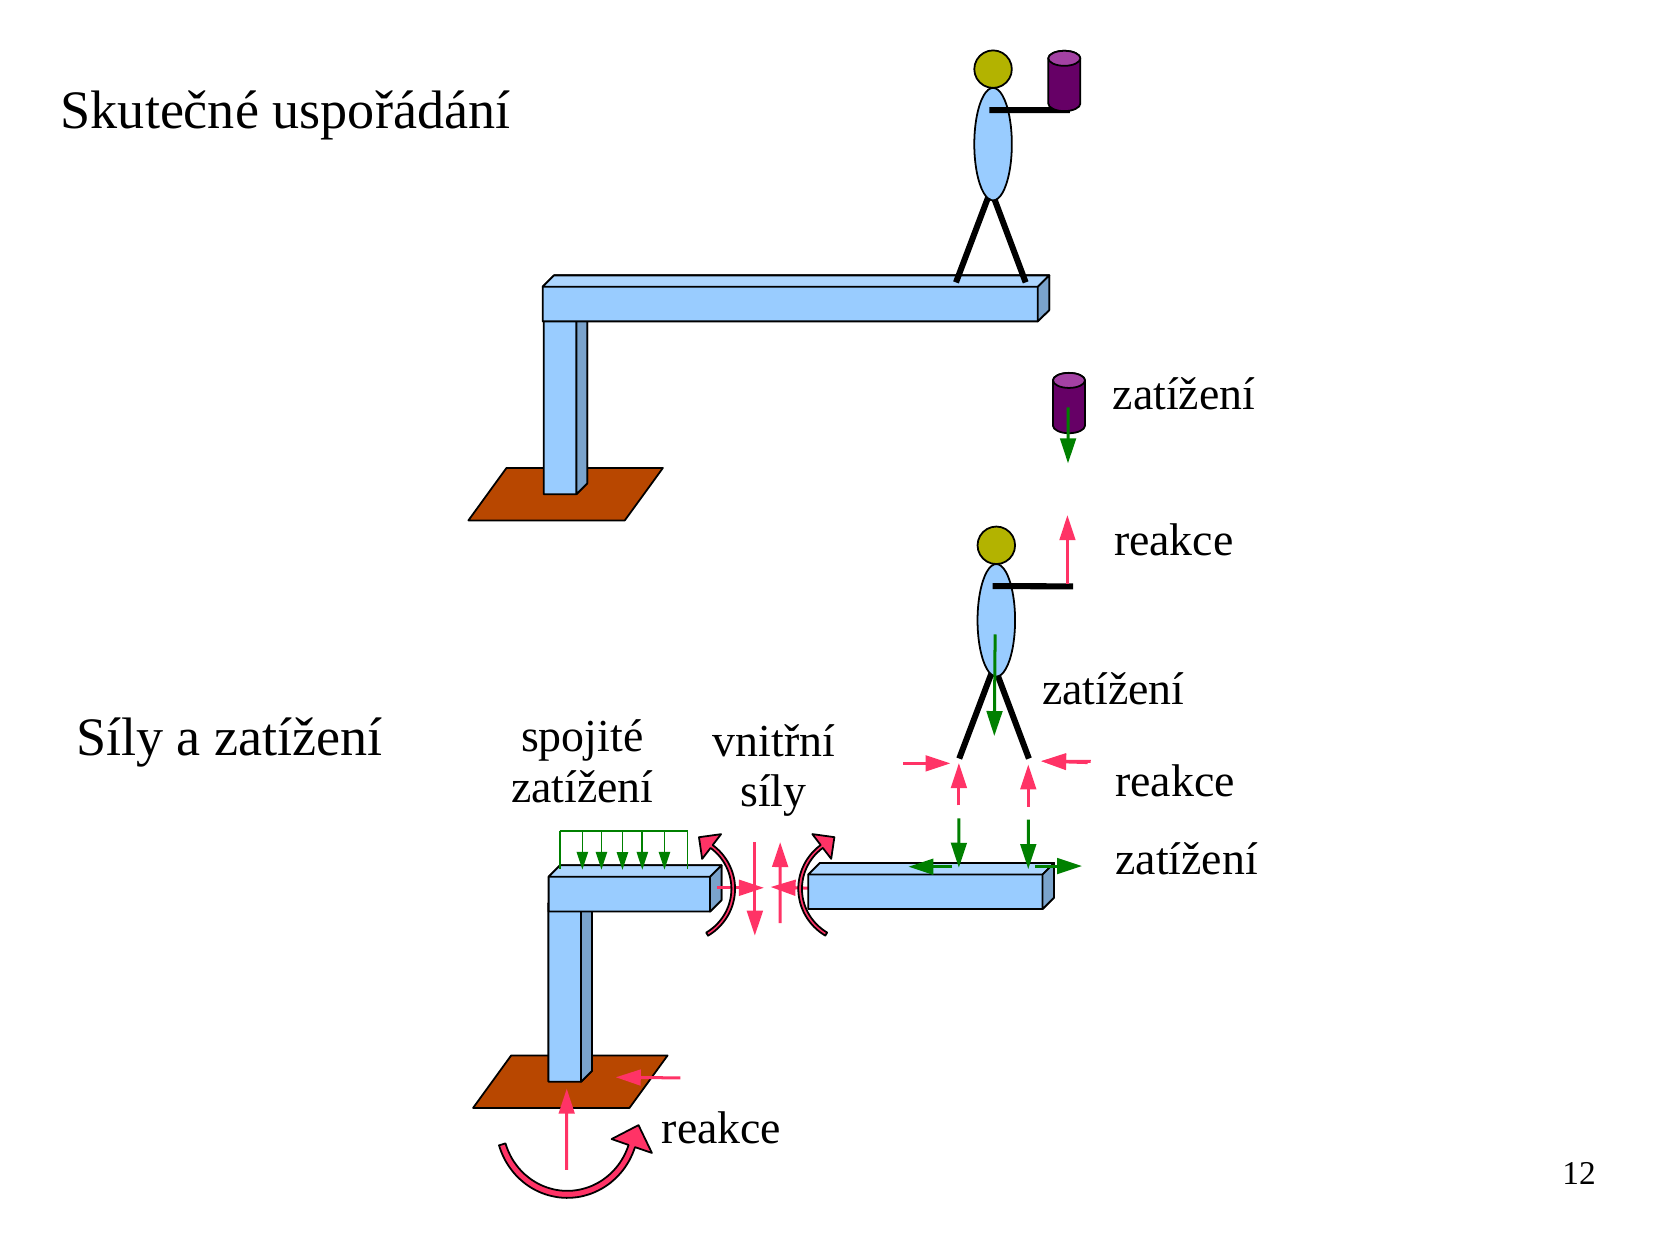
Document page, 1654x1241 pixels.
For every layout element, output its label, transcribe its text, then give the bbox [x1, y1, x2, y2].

text_box reakce [1099, 507, 1329, 578]
text_box [1048, 60, 1081, 112]
title Skutečné uspořádání [30, 49, 542, 172]
text_box [977, 526, 1016, 675]
text_box reakce [1100, 748, 1330, 819]
text_box [798, 834, 835, 936]
text_box zatížení [1098, 361, 1327, 432]
text_box [499, 1125, 647, 1198]
text_box [698, 834, 736, 936]
text_box [468, 275, 1050, 521]
text_box [808, 868, 1055, 909]
text_box [473, 865, 722, 1108]
text_box zatížení [1100, 826, 1330, 897]
text_box reakce [647, 1095, 809, 1166]
text_box [974, 50, 1012, 200]
text_box [1052, 381, 1086, 434]
text_box spojité zatížení [467, 703, 697, 830]
title Síly a zatížení [66, 676, 393, 799]
text_box zatížení [1027, 656, 1257, 727]
text_box vnitřní síly [688, 707, 889, 834]
